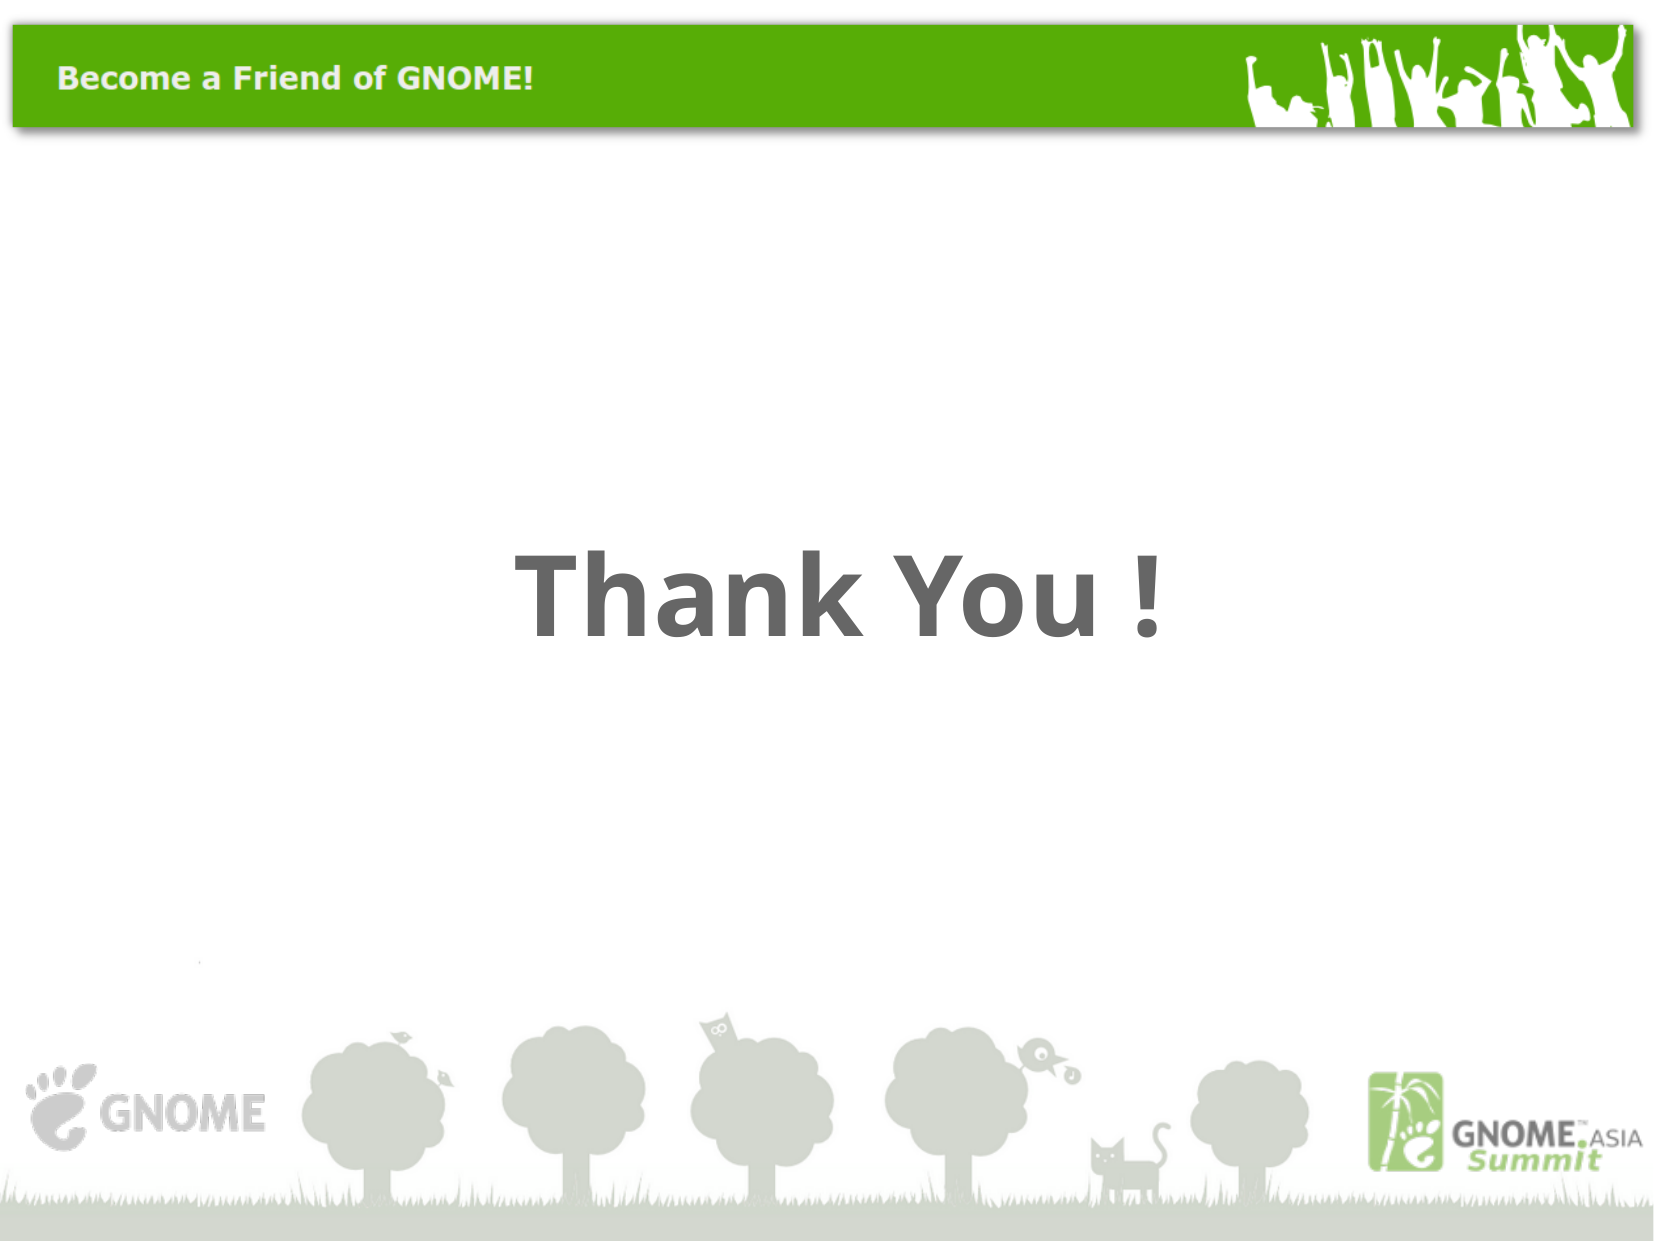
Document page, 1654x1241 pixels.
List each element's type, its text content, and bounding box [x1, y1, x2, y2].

picture [0, 12, 1654, 148]
text_box Thank You ! [499, 508, 1143, 650]
picture [0, 949, 1654, 1241]
